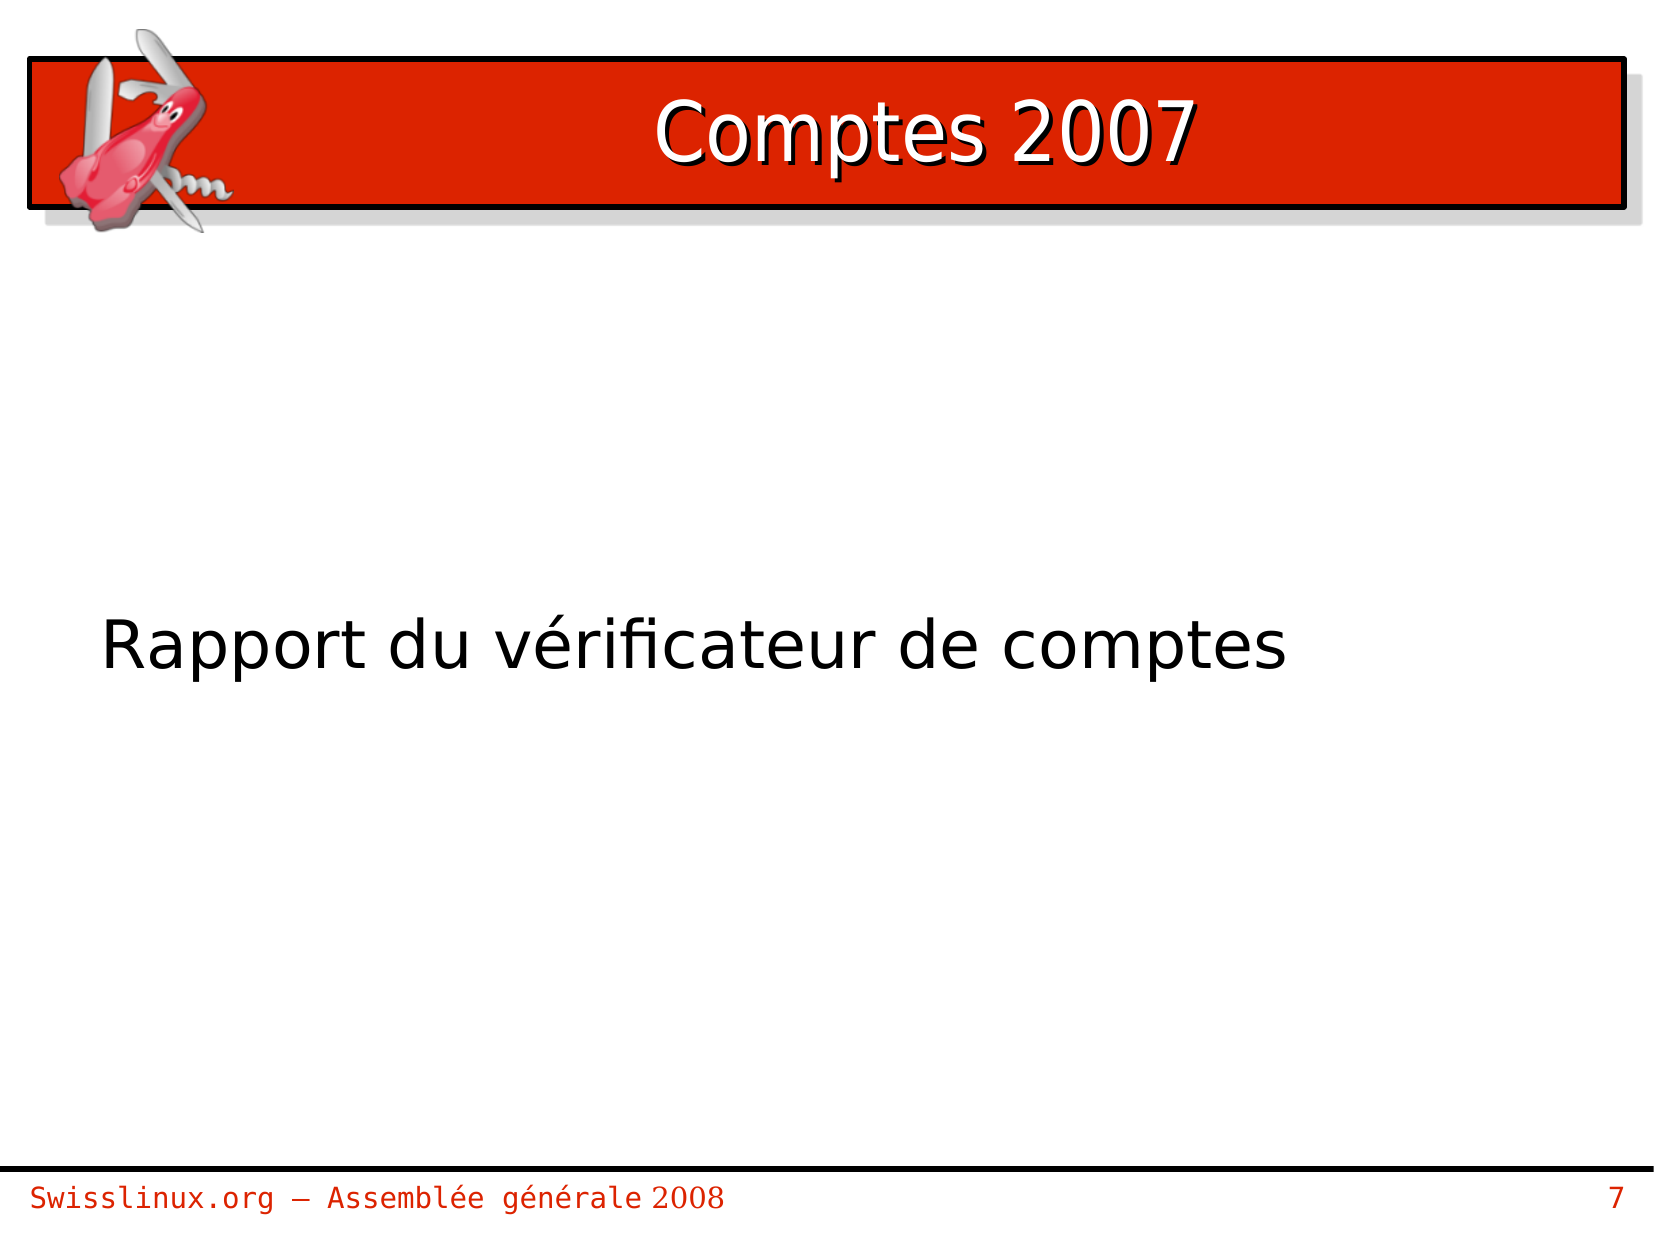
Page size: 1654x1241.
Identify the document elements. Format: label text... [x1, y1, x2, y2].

picture [59, 29, 234, 233]
title Comptes 2007 [259, 84, 1595, 182]
list Rapport du vérificateur de comptes [82, 290, 1571, 1109]
